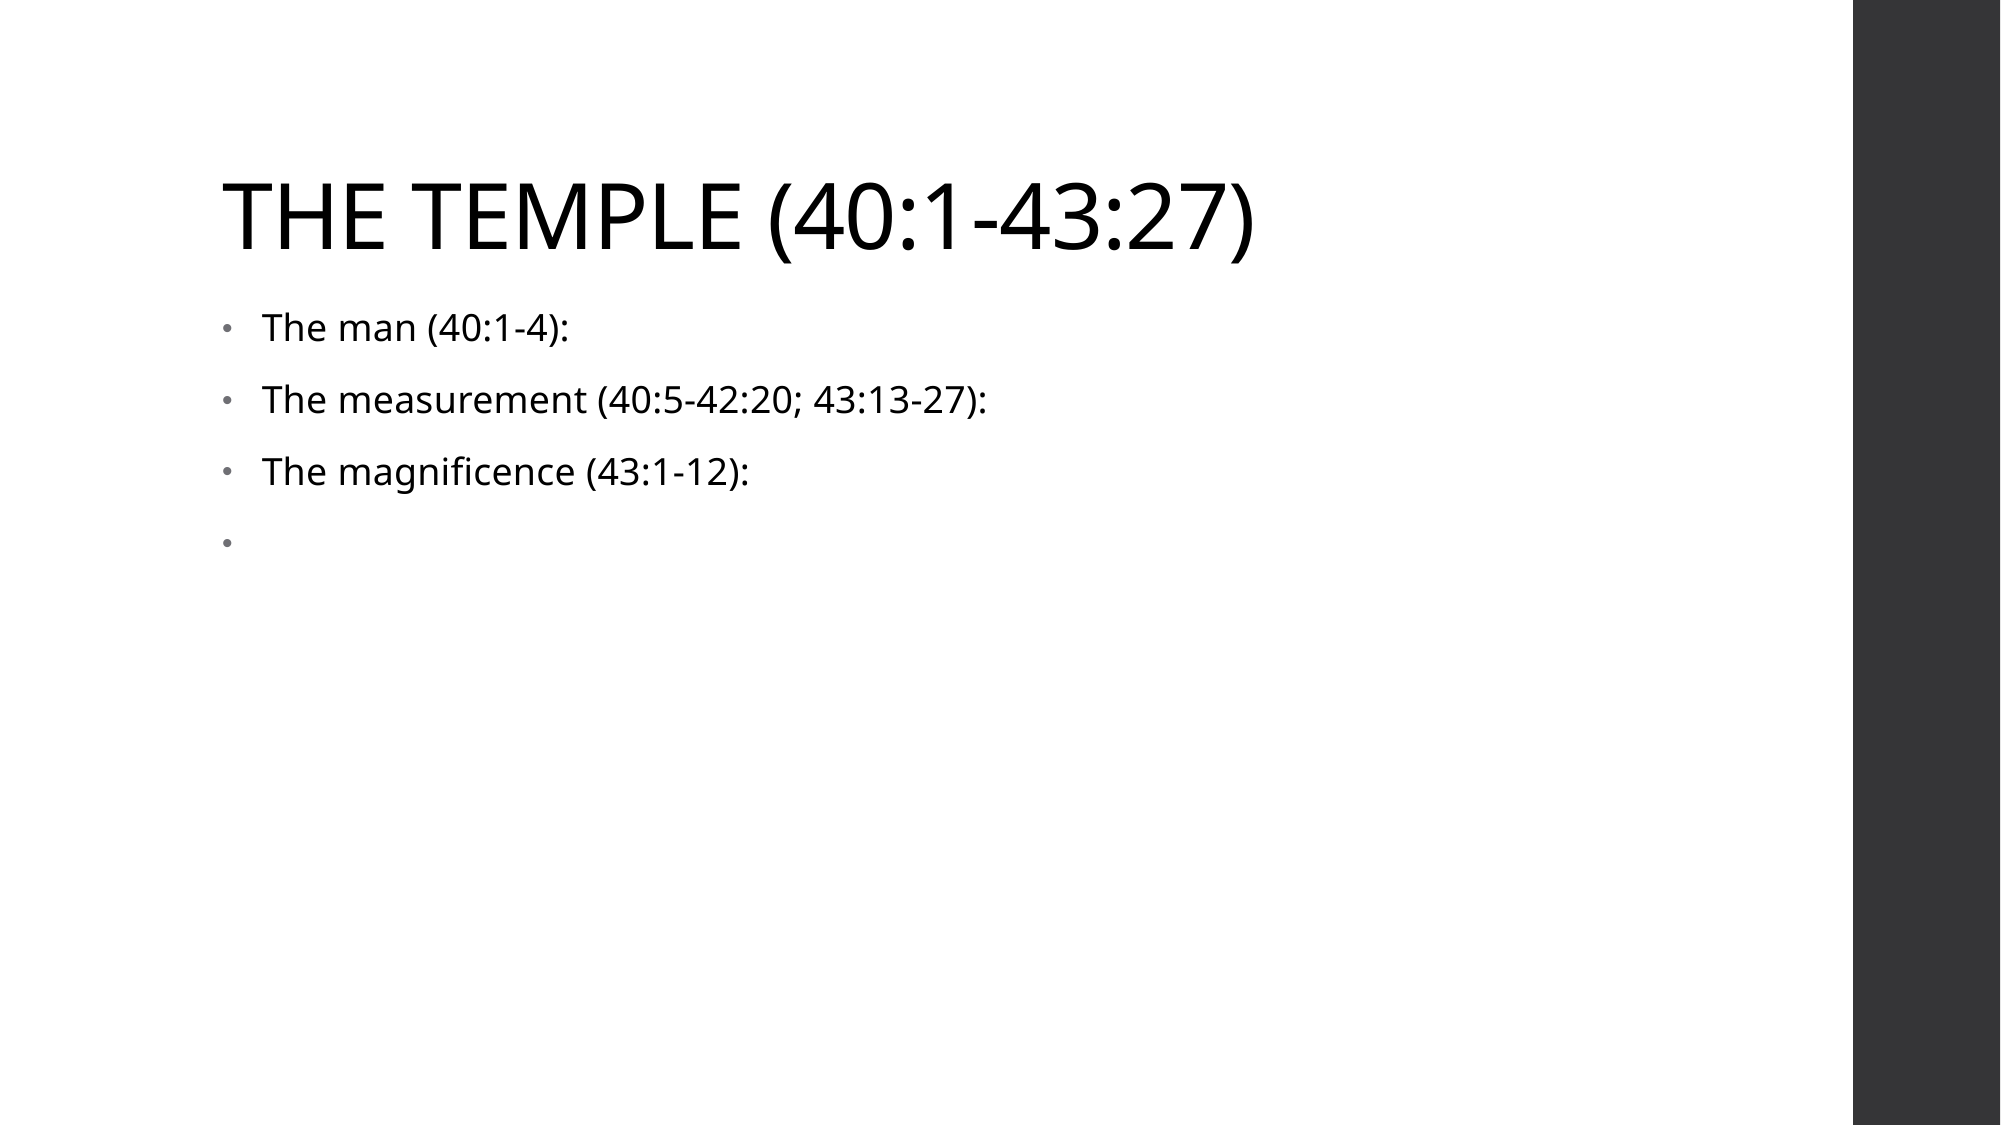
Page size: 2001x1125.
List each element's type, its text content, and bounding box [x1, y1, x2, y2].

list The man (40:1-4): The measurement (40:5-42:20; 43:13-27): The magnificence (43:1-12): [206, 299, 1617, 1014]
title THE TEMPLE (40:1-43:27) [206, 60, 1797, 278]
